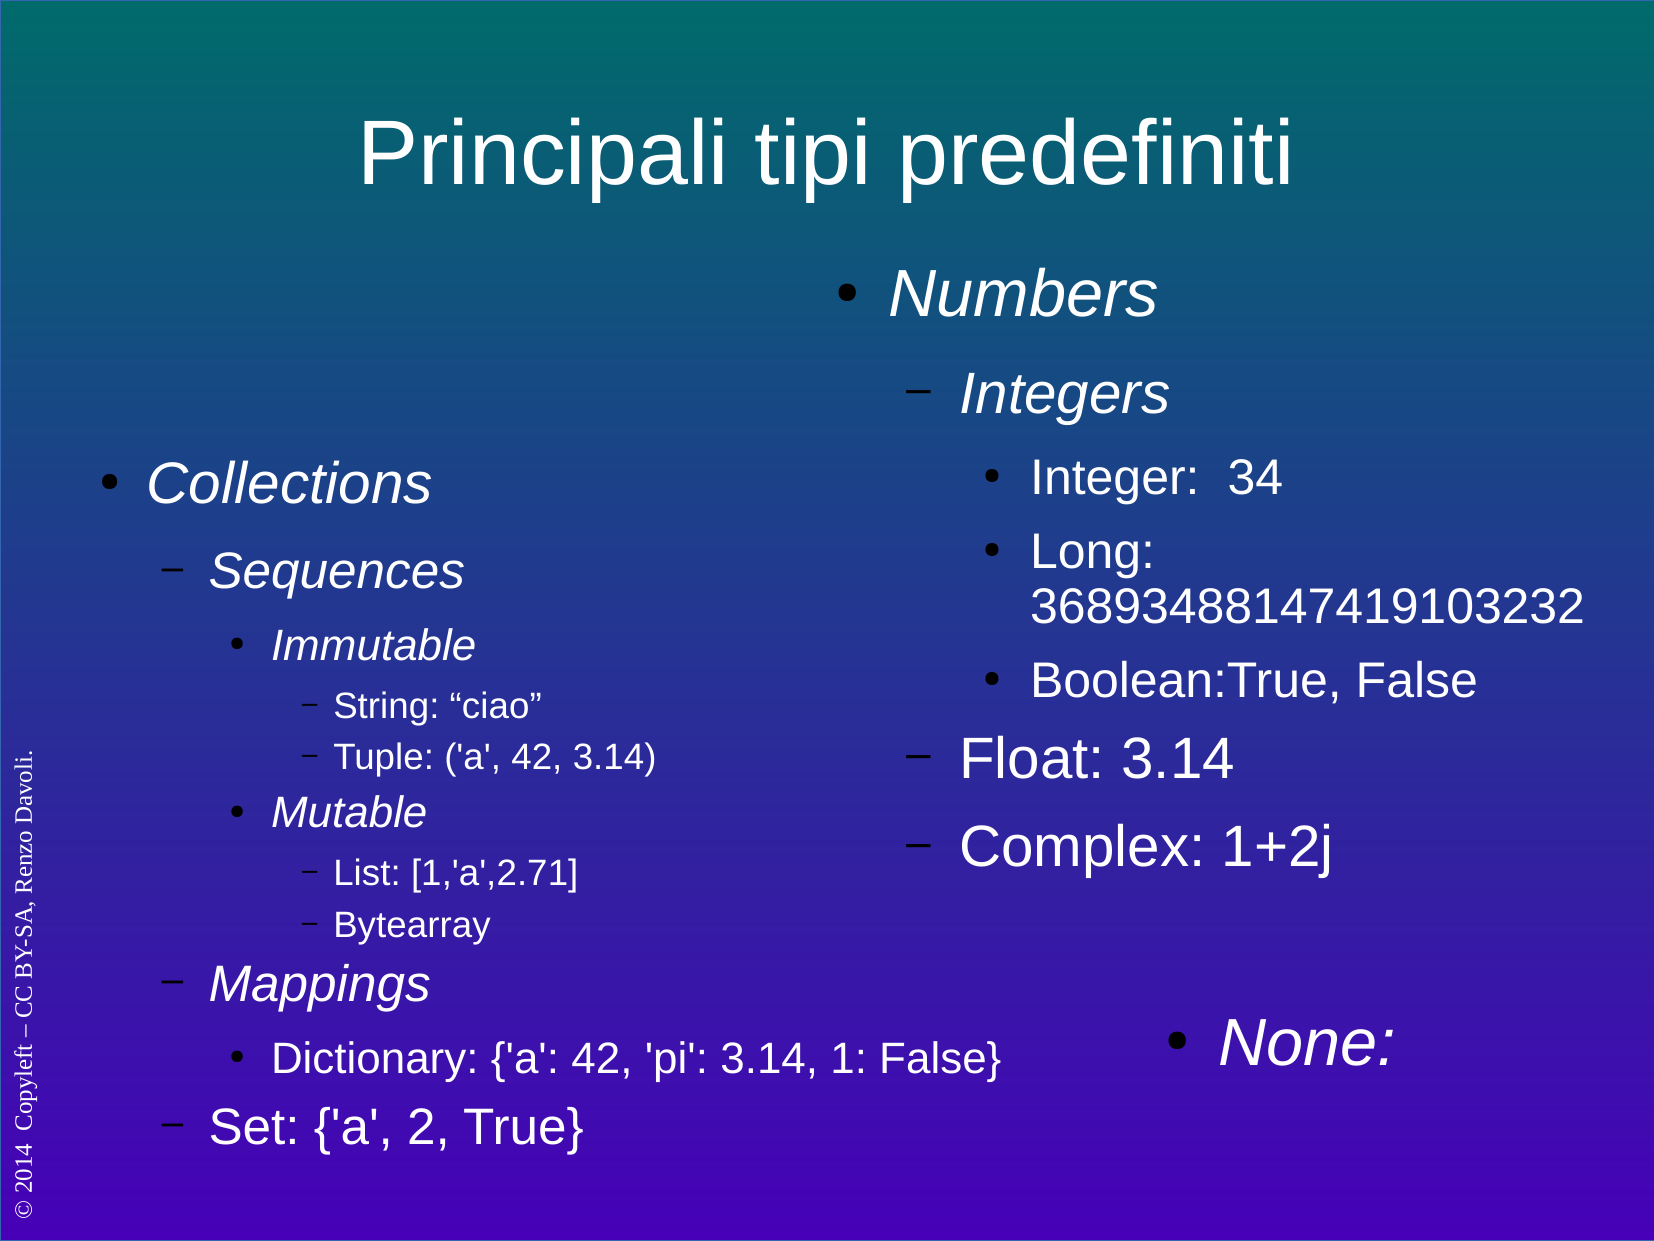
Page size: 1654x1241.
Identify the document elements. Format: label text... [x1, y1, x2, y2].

title Principali tipi predefiniti [82, 49, 1571, 257]
list None: [1147, 1005, 1654, 1095]
list Collections Sequences Immutable String: “ciao” Tuple: ('a', 42, 3.14) Mutable List: [1,'a',2.71] Bytearray Mappings Dictionary: {'a': 42, 'pi': 3.14, 1: False} Set: {'a', 2, True} [83, 450, 1021, 1171]
list Numbers Integers Integer: 34 Long: 36893488147419103232 Boolean:True, False Float: 3.14 Complex: 1+2j [817, 256, 1636, 976]
